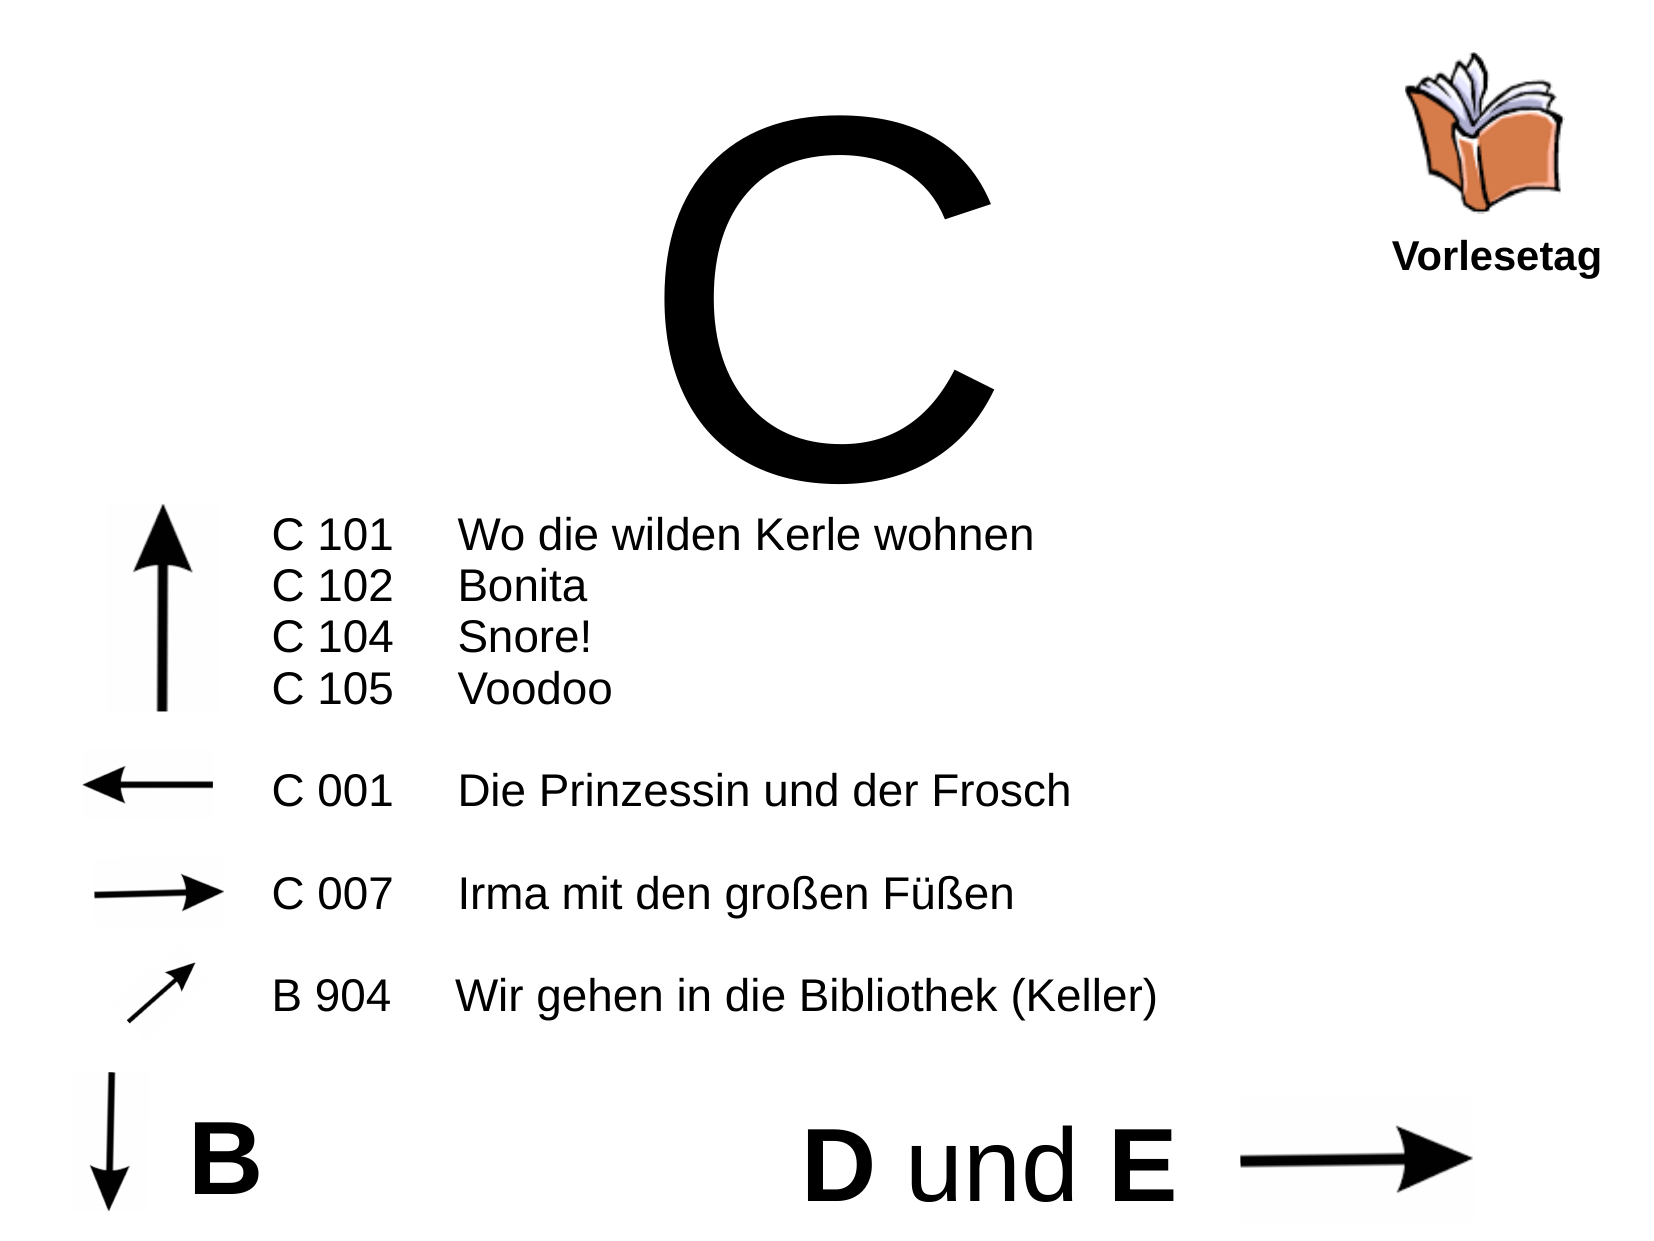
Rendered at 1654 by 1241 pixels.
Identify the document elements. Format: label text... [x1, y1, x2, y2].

title C 101 Wo die wilden Kerle wohnen C 102 Bonita C 104 Snore! C 105 Voodoo C 001 Die Prinzessin und der Frosch C 007 Irma mit den großen Füßen B 904 Wir gehen in die Bibliothek (Keller) [271, 709, 1288, 1241]
picture [71, 1071, 149, 1212]
picture [1239, 1095, 1474, 1224]
subtitle C [82, 0, 1571, 709]
picture [82, 750, 213, 820]
picture [112, 944, 211, 1040]
picture [1405, 52, 1565, 144]
title Vorlesetag [1391, 144, 1654, 367]
picture [93, 856, 225, 930]
title D und E [801, 1095, 1223, 1241]
title B [189, 1048, 611, 1241]
picture [106, 503, 219, 712]
